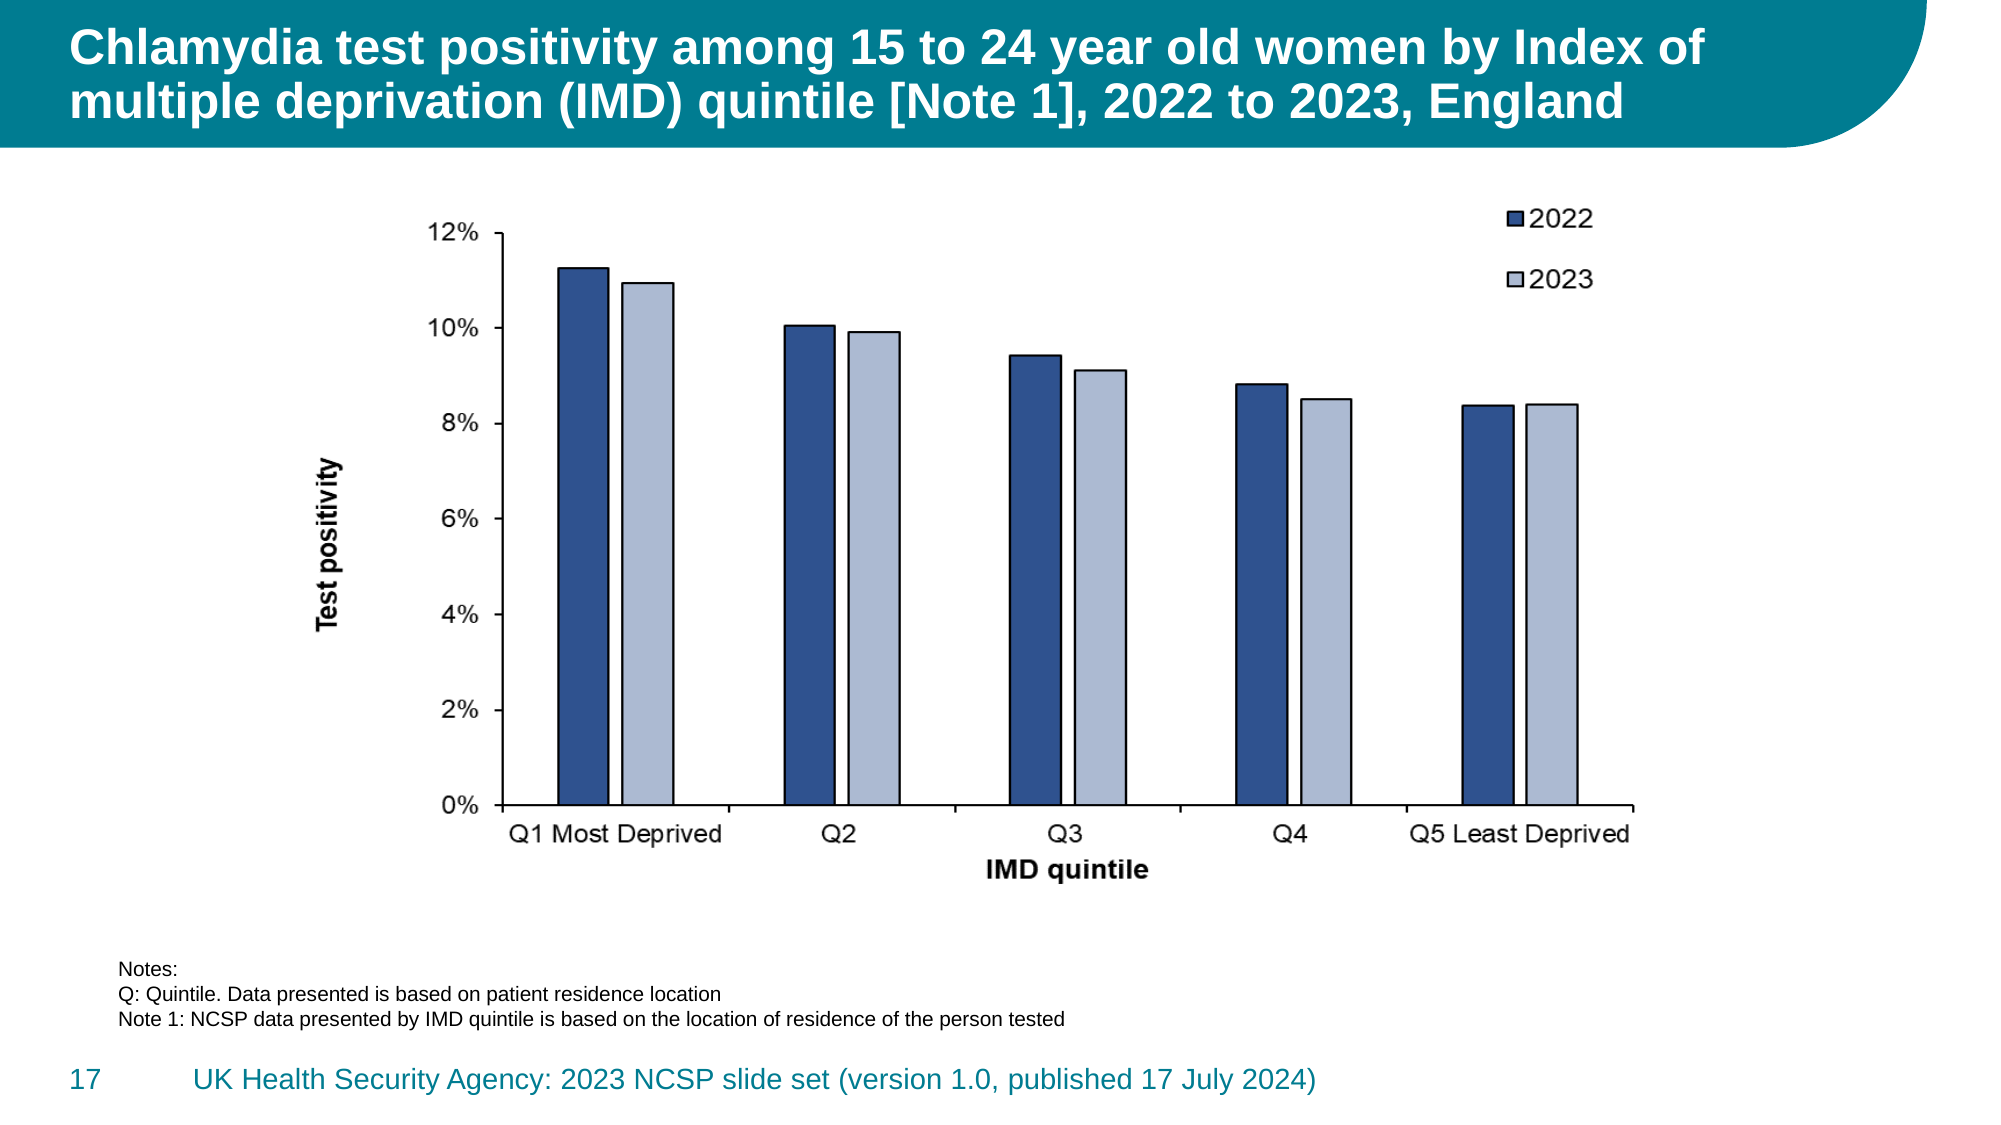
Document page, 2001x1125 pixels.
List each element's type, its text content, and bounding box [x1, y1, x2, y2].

text_box UK Health Security Agency: 2023 NCSP slide set (version 1.0, published 17 July 2024) [177, 1053, 1820, 1113]
title Chlamydia test positivity among 15 to 24 year old women by Index of multiple deprivation (IMD) quintile [Note 1], 2022 to 2023, England [54, 13, 1780, 118]
text_box [54, 1053, 152, 1112]
text_box Notes: Q: Quintile. Data presented is based on patient residence location Note 1: NCSP data presented by IMD quintile is based on the location of residence of the person tested [103, 948, 1415, 1040]
picture [237, 151, 1696, 949]
